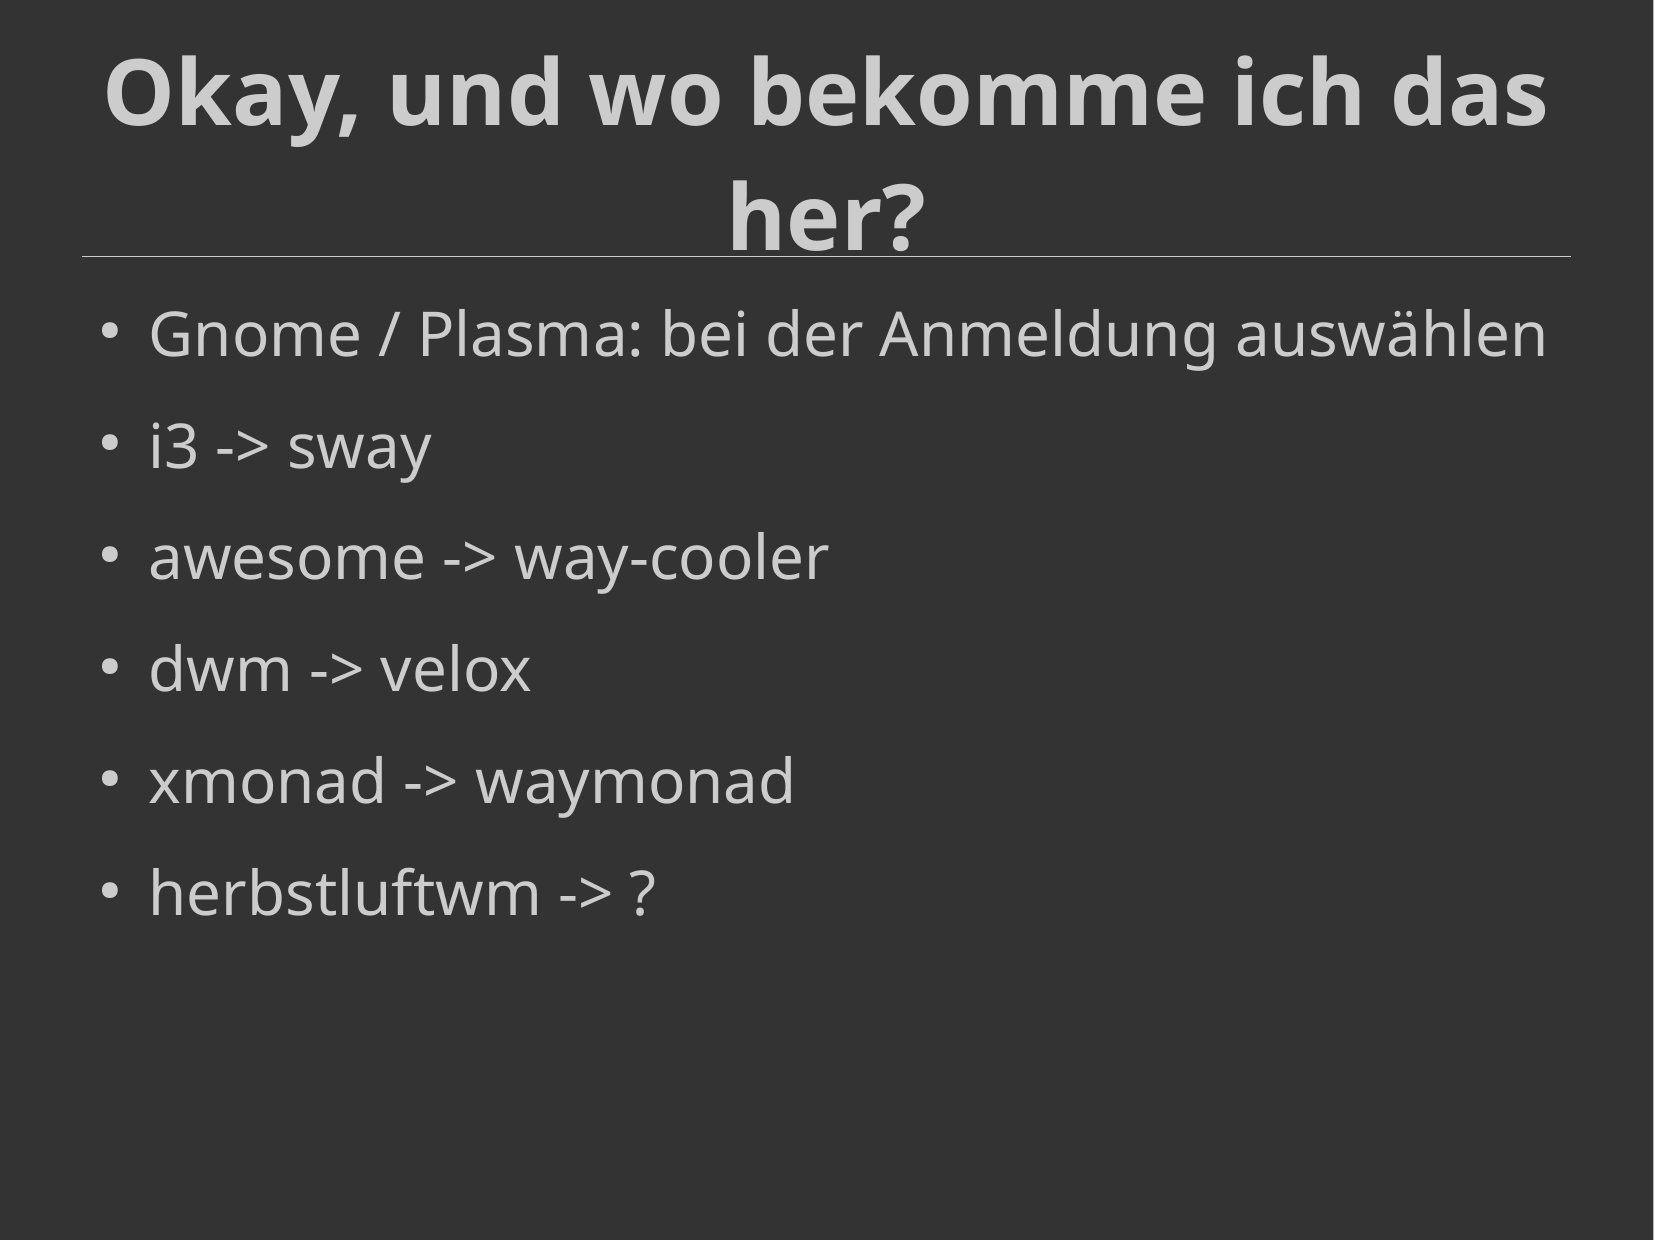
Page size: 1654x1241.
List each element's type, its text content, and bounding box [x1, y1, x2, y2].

list Gnome / Plasma: bei der Anmeldung auswählen i3 -> sway awesome -> way-cooler dwm -> velox xmonad -> waymonad herbstluftwm -> ? [82, 290, 1571, 1010]
title Okay, und wo bekomme ich das her? [82, 49, 1571, 257]
